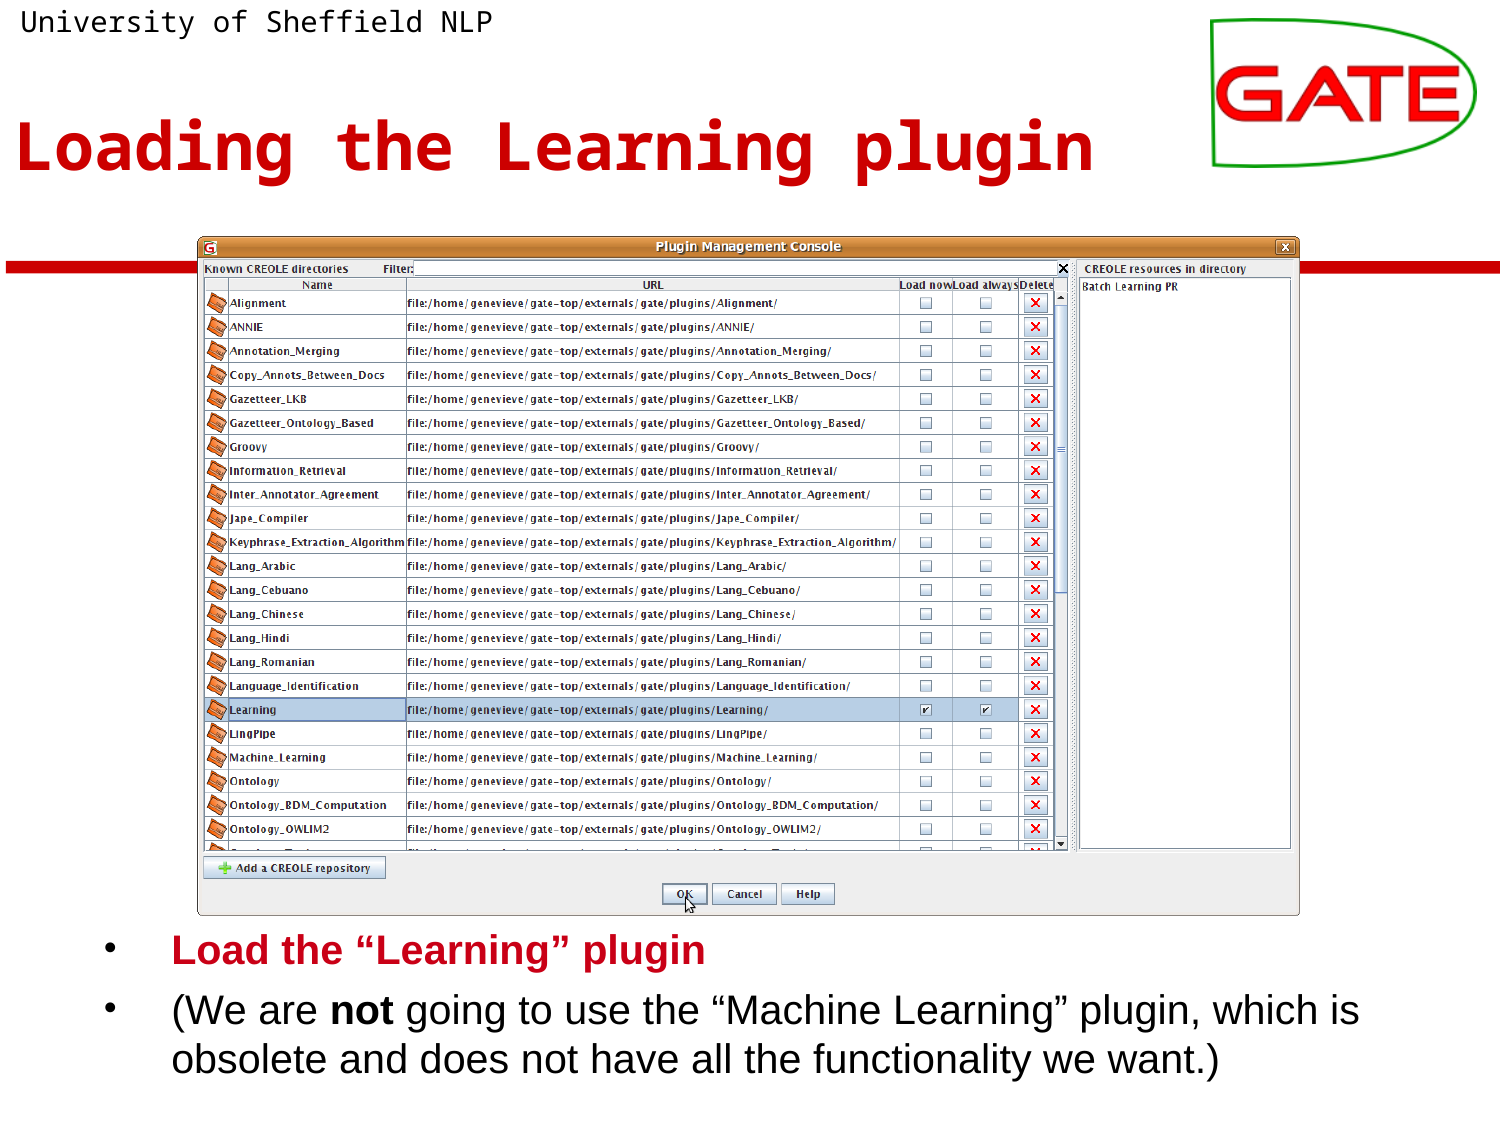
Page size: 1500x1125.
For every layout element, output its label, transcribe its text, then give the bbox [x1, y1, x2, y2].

title Loading the Learning plugin [0, 30, 1447, 262]
picture [197, 236, 1300, 916]
list Load the “Learning” plugin (We are not going to use the “Machine Learning” plugin, which is obsolete and does not have all the functionality we want.) [88, 915, 1426, 1125]
picture [1210, 18, 1477, 168]
